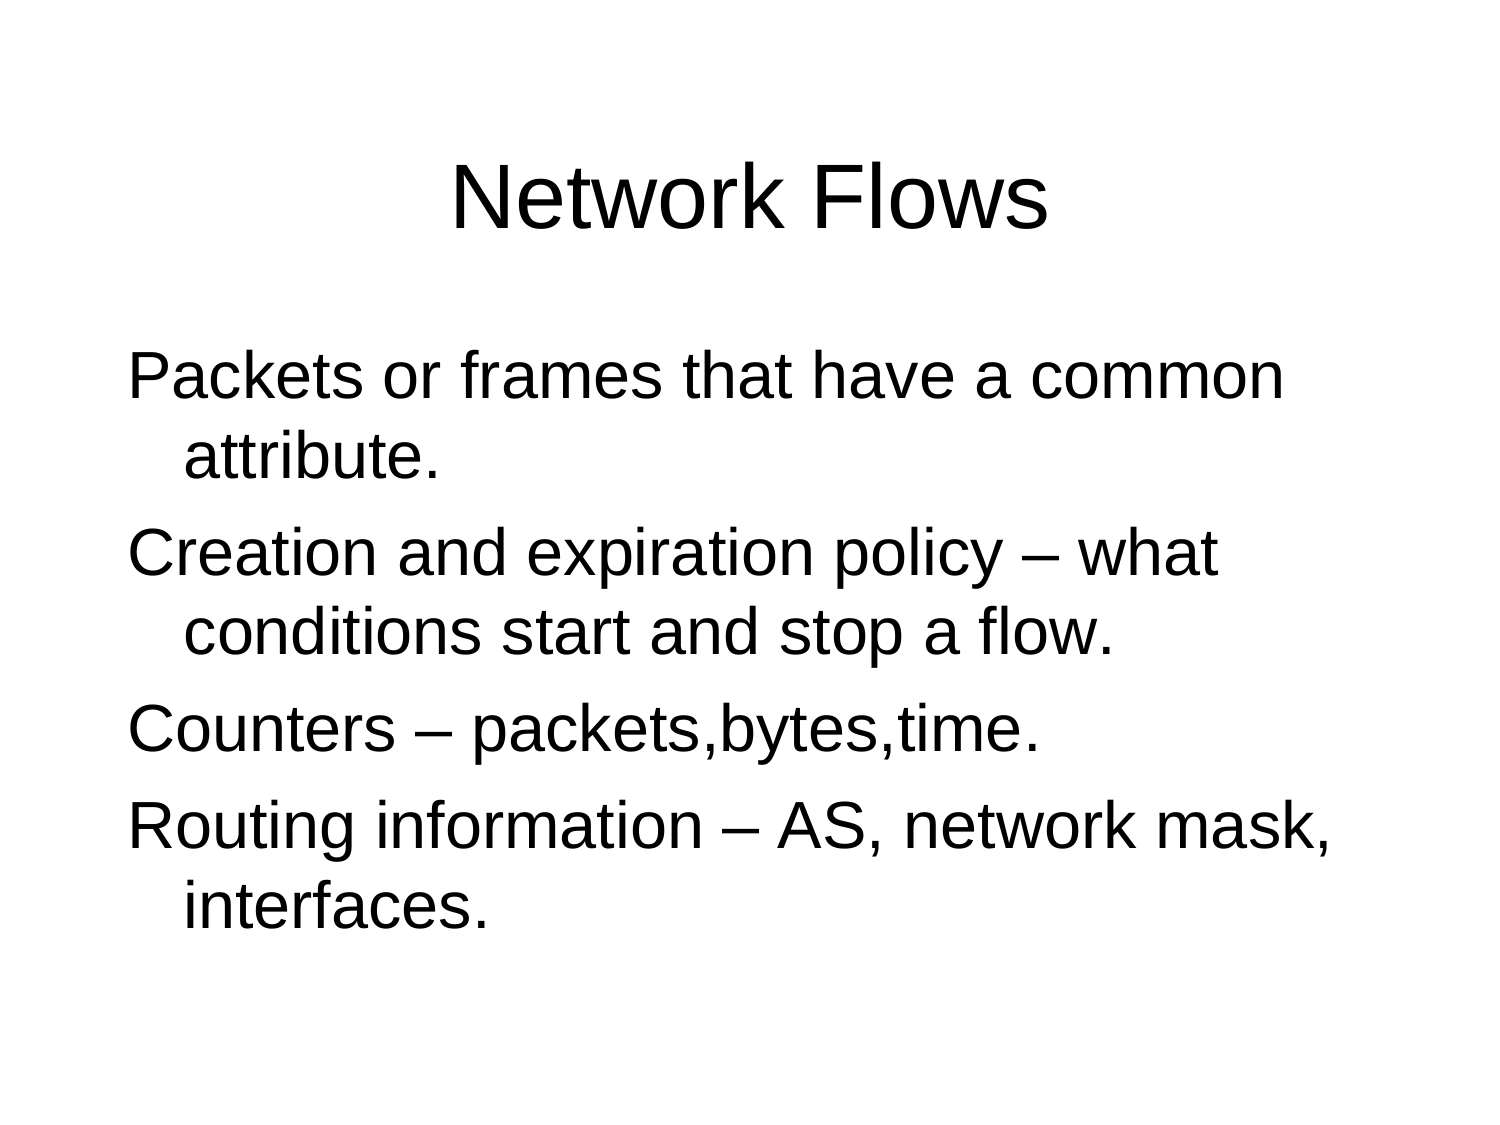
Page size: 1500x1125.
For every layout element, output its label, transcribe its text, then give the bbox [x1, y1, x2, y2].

list Packets or frames that have a common attribute. Creation and expiration policy – what conditions start and stop a flow. Counters – packets,bytes,time. Routing information – AS, network mask, interfaces. [112, 324, 1388, 1000]
title Network Flows [112, 99, 1388, 288]
